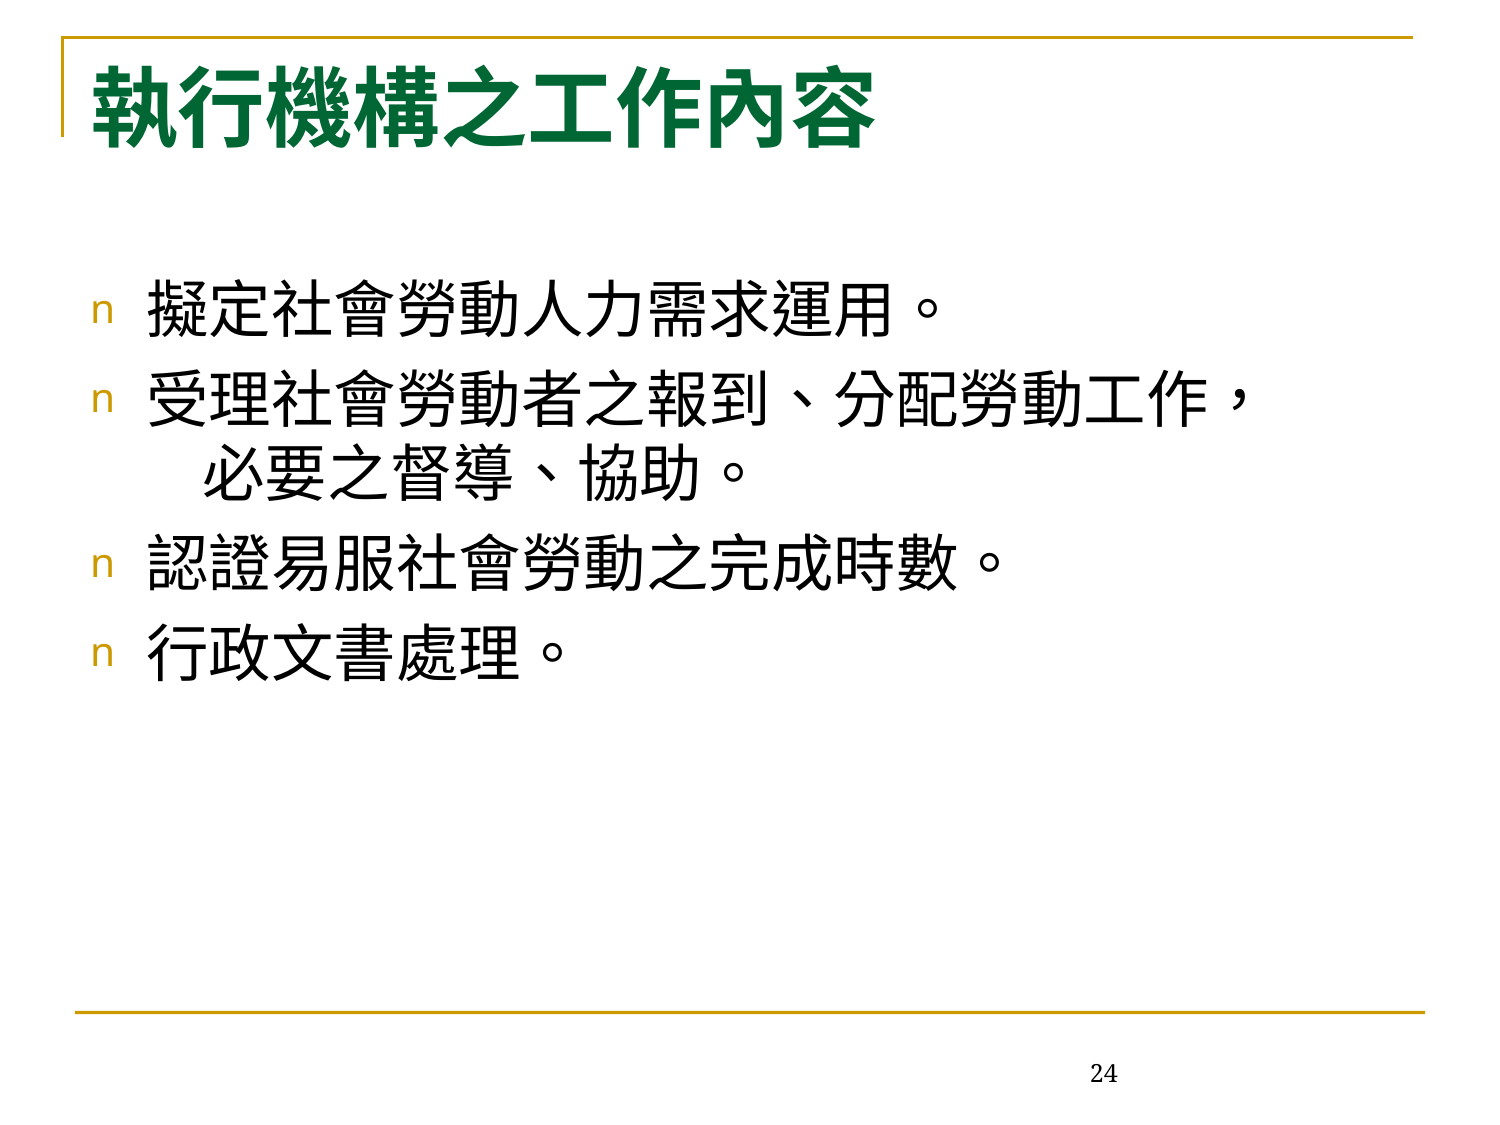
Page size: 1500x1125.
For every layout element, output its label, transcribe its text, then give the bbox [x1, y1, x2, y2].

list 擬定社會勞動人力需求運用。 受理社會勞動者之報到、分配勞動工作， 必要之督導、協助。 認證易服社會勞動之完成時數。 行政文書處理。 [75, 262, 1426, 1006]
text_box [1074, 1024, 1426, 1100]
title 執行機構之工作內容 [75, 45, 1426, 233]
